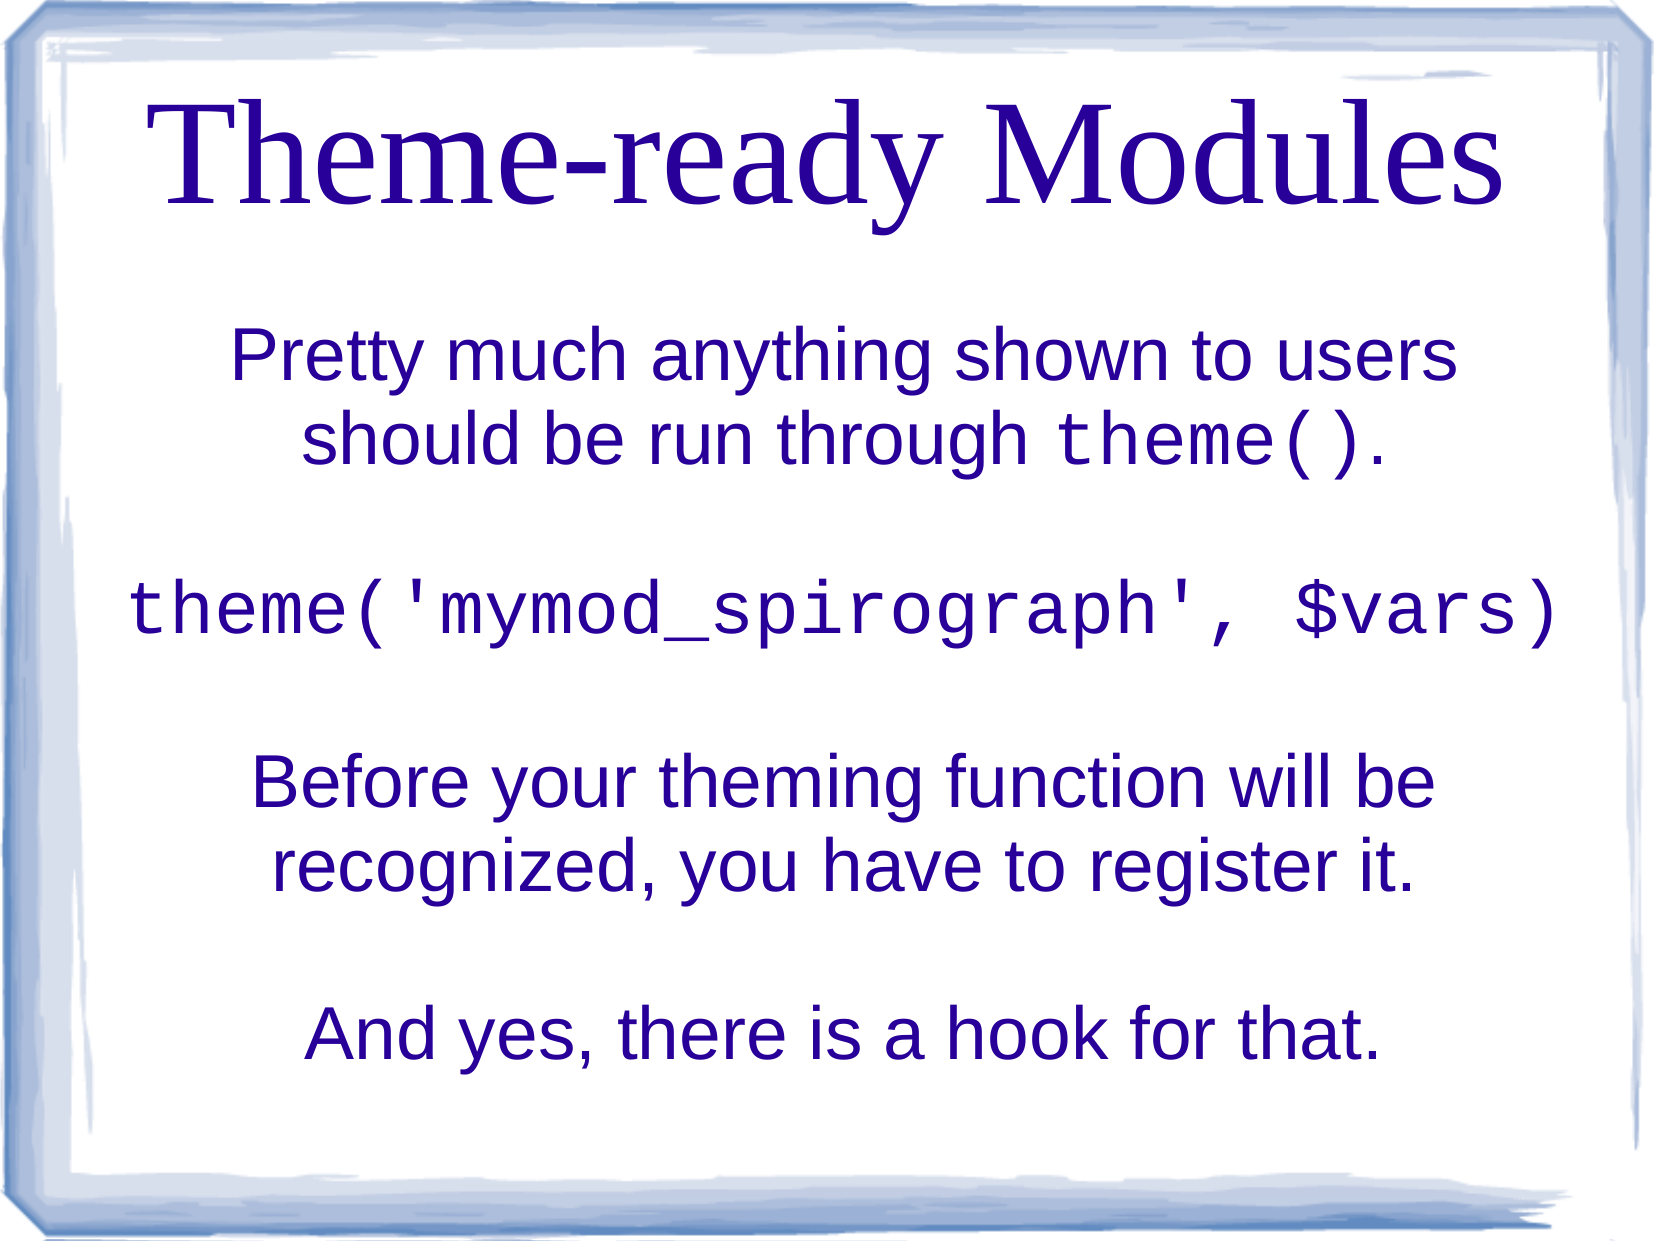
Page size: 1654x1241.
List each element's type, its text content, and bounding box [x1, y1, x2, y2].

title Theme-ready Modules [82, 56, 1571, 250]
subtitle Pretty much anything shown to users should be run through theme(). theme('mymod_spirograph', $vars) Before your theming function will be recognized, you have to register it. And yes, there is a hook for that. [118, 312, 1571, 1076]
picture [0, 0, 1654, 1241]
